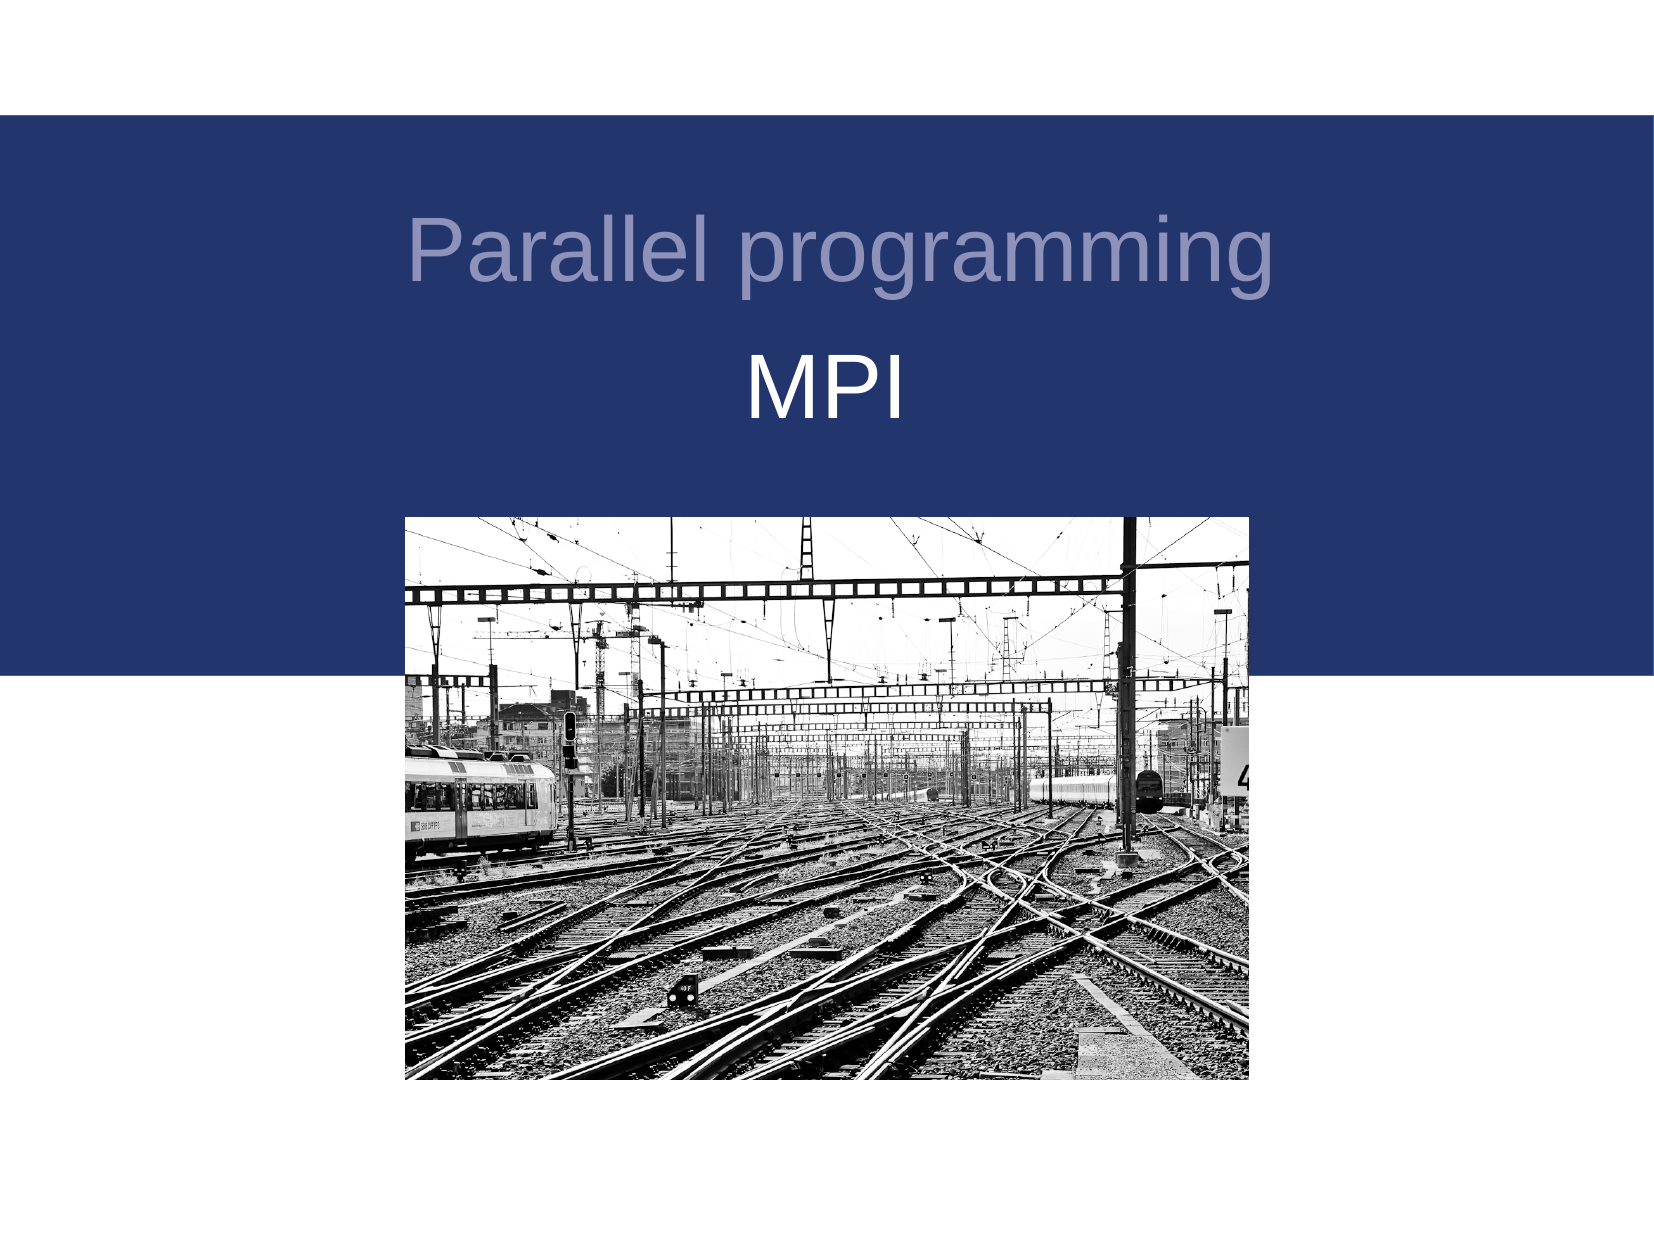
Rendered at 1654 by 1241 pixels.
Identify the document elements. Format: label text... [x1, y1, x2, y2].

picture [405, 517, 1249, 1081]
title MPI [82, 326, 1571, 438]
